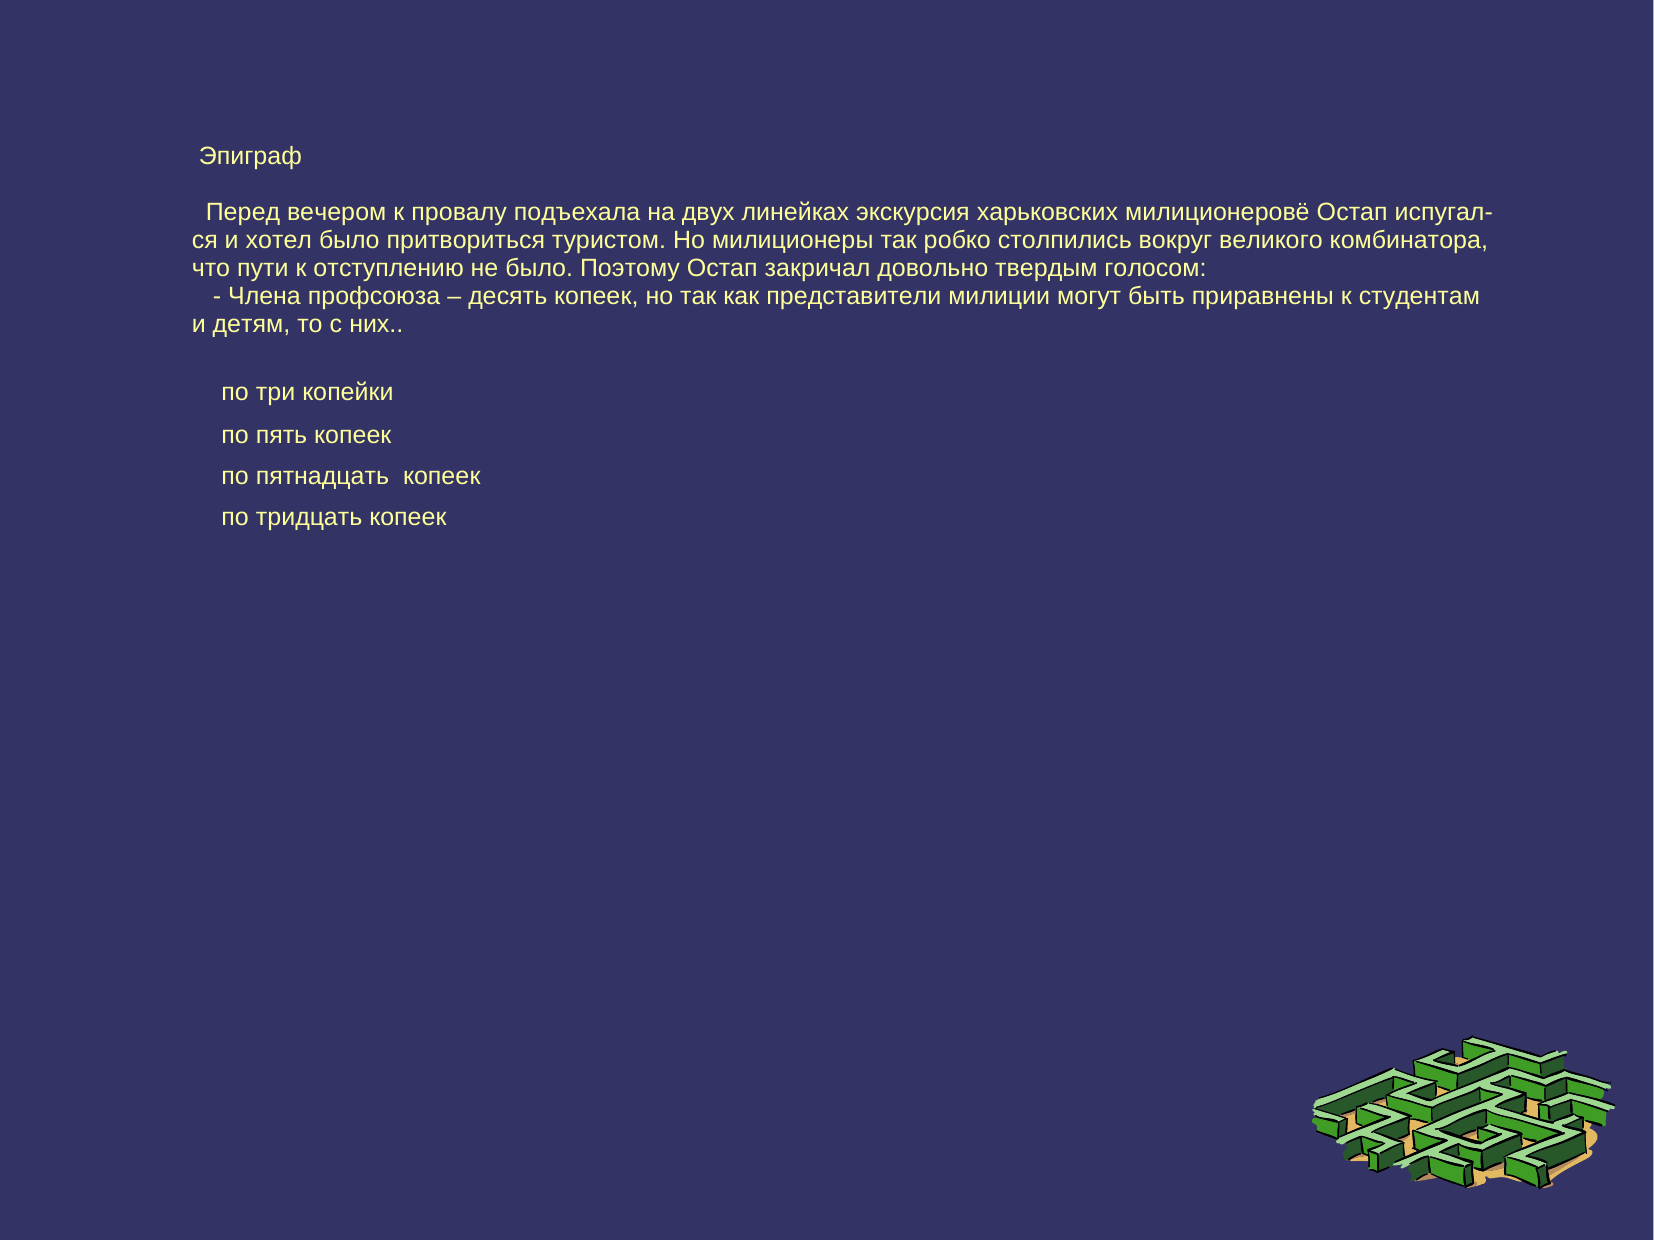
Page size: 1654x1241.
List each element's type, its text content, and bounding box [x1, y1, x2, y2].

text_box по тридцать копеек [206, 495, 536, 538]
text_box по пятнадцать копеек [206, 454, 536, 495]
text_box Эпиграф Перед вечером к провалу подъехала на двух линейках экскурсия харьковских милиционеровё Остап испугал- ся и хотел было притвориться туристом. Но милиционеры так робко столпились вокруг великого комбинатора, что пути к отступлению не было. Поэтому Остап закричал довольно твердым голосом: - Члена профсоюза – десять копеек, но так как представители милиции могут быть приравнены к студентам и детям, то с них.. [177, 134, 1565, 402]
text_box по три копейки [206, 370, 650, 414]
text_box по пять копеек [206, 413, 536, 454]
